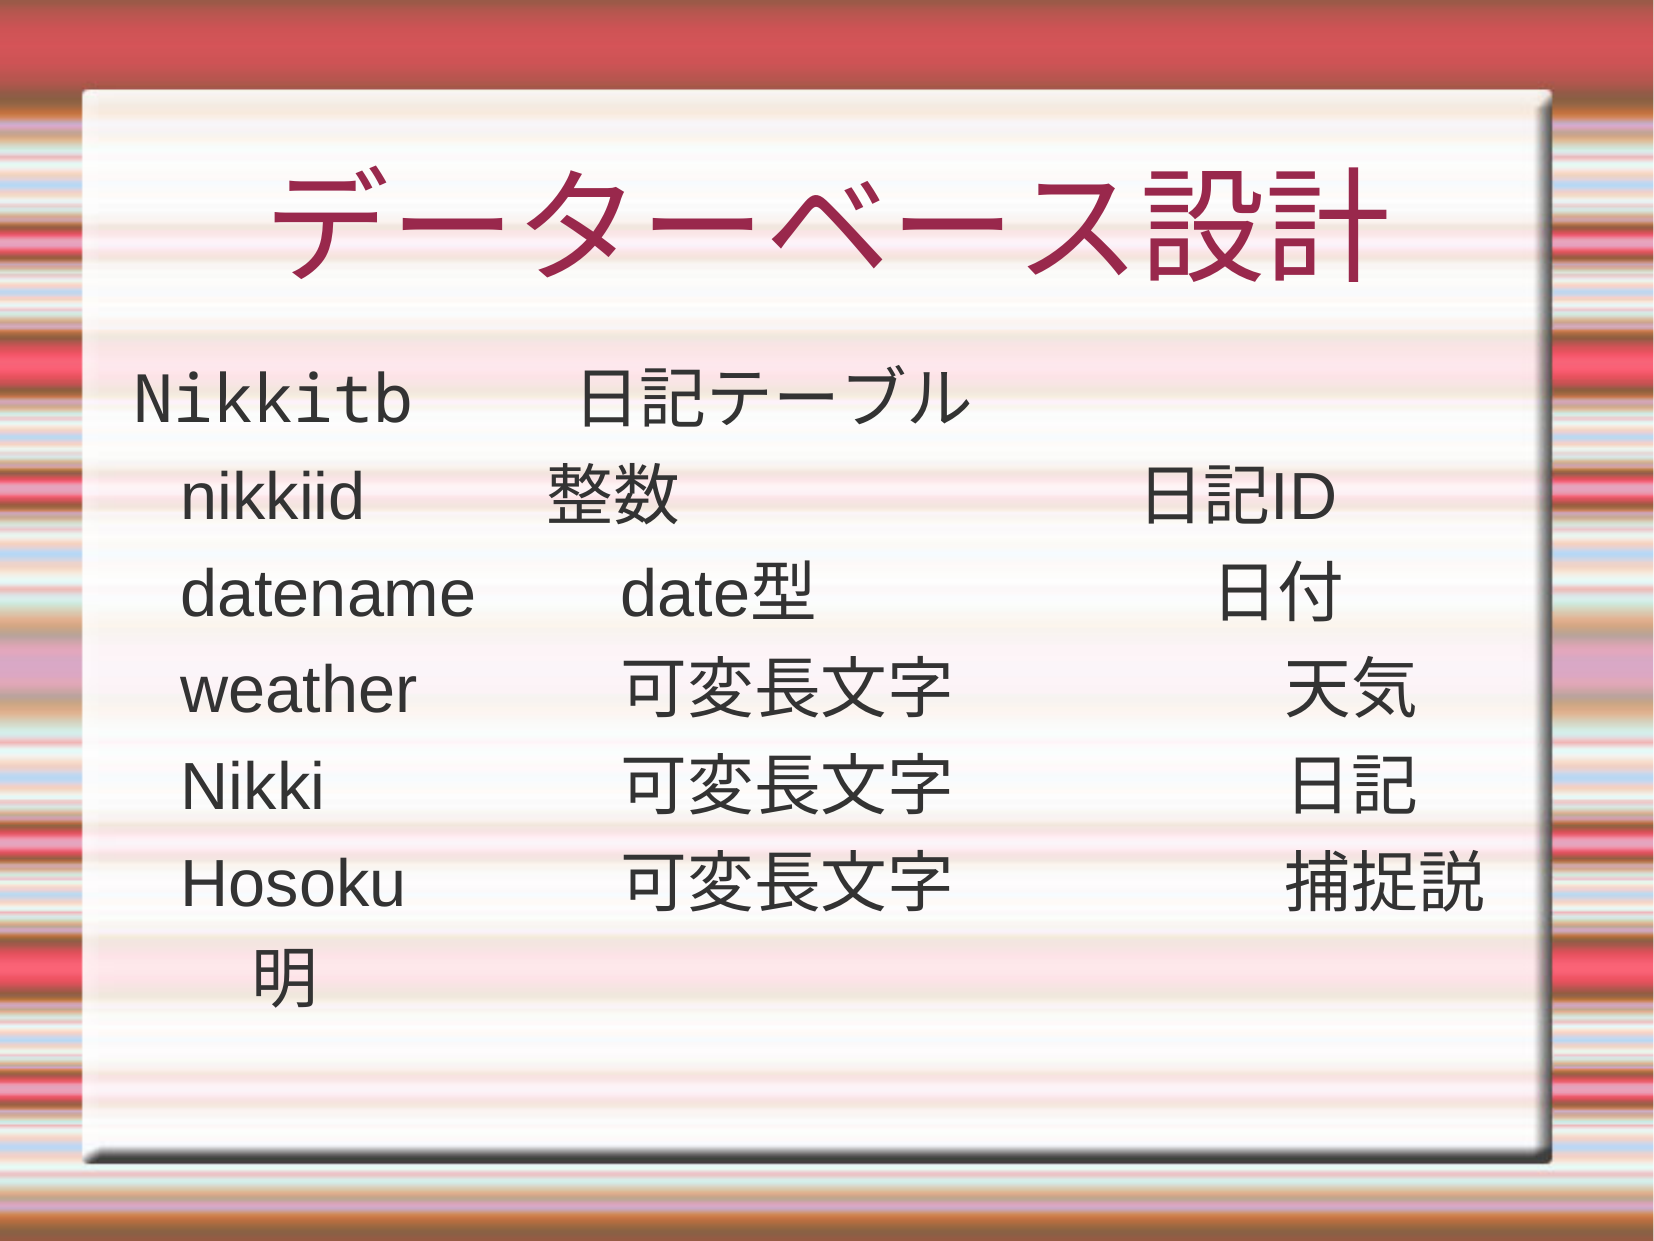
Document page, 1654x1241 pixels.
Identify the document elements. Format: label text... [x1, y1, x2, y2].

title データーベース設計 [121, 114, 1534, 322]
picture [0, 0, 1654, 1241]
list Nikkitb 日記テーブル nikkiid 整数 日記ID datename date型 日付 weather 可変長文字 天気 Nikki 可変長文字 日記 Hosoku 可変長文字 捕捉説明 [121, 344, 1534, 1127]
